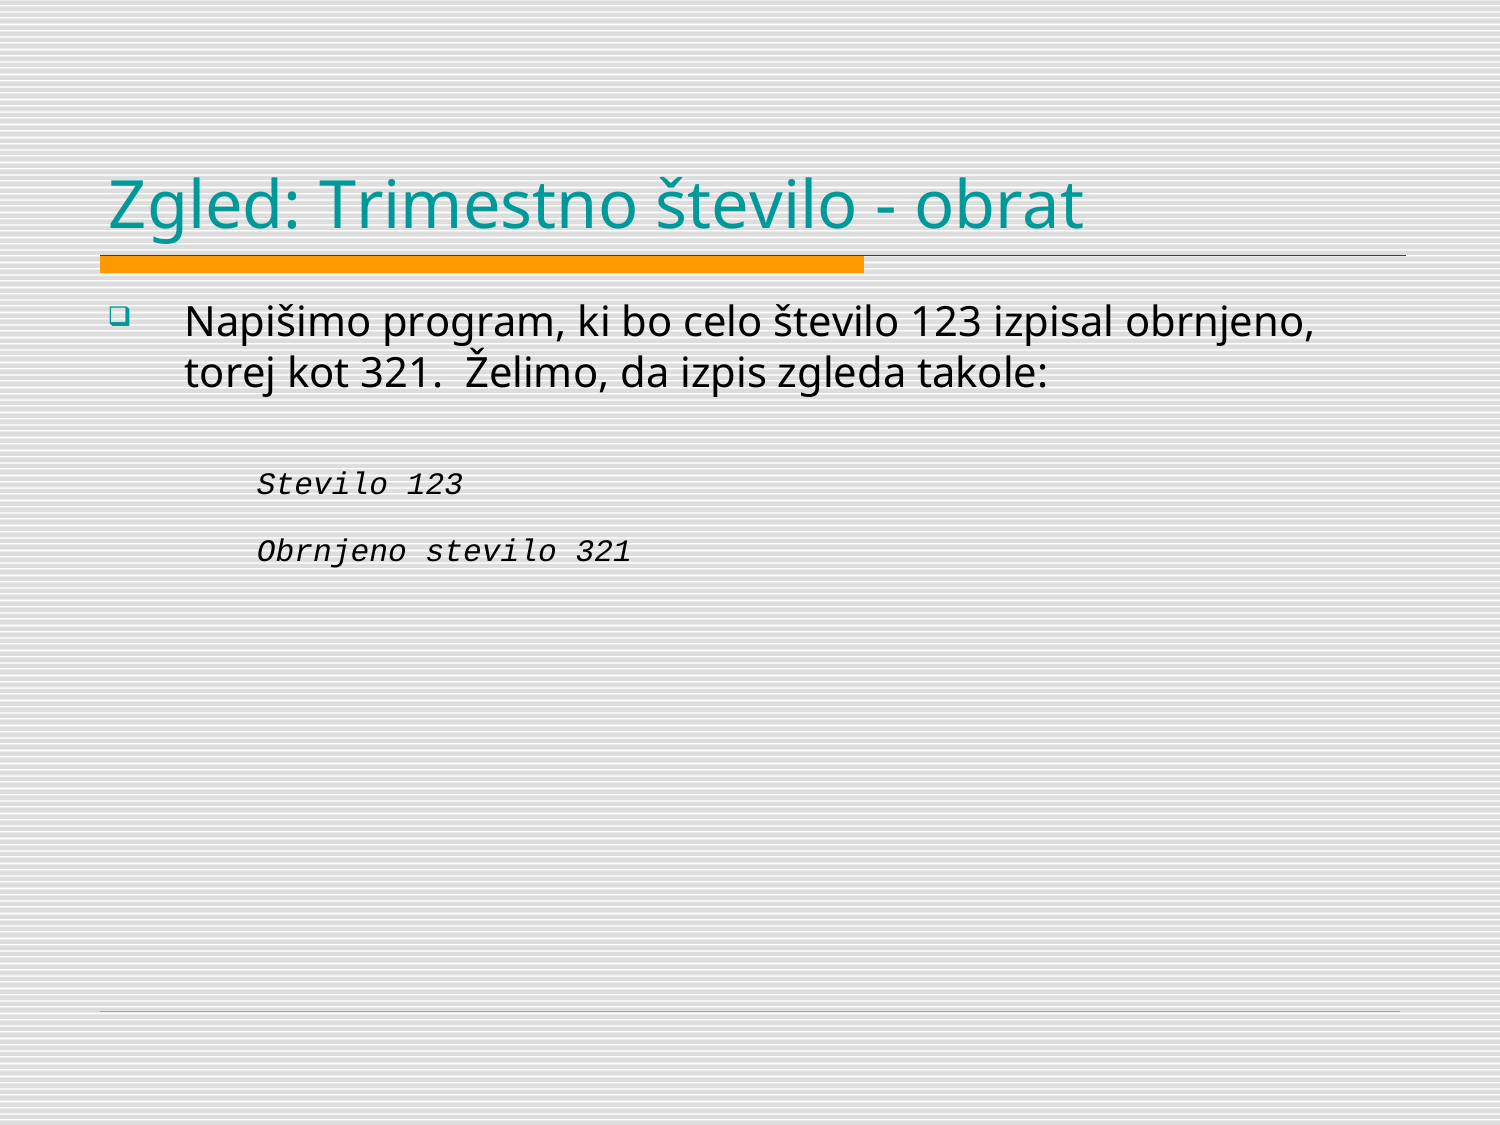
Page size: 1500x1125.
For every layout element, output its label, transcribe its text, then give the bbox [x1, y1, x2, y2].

picture [0, 0, 1500, 1125]
list Napišimo program, ki bo celo število 123 izpisal obrnjeno, torej kot 321. Želimo, da izpis zgleda takole: Stevilo 123 Obrnjeno stevilo 321 [92, 287, 1406, 988]
title Zgled: Trimestno število - obrat [94, 49, 1407, 250]
